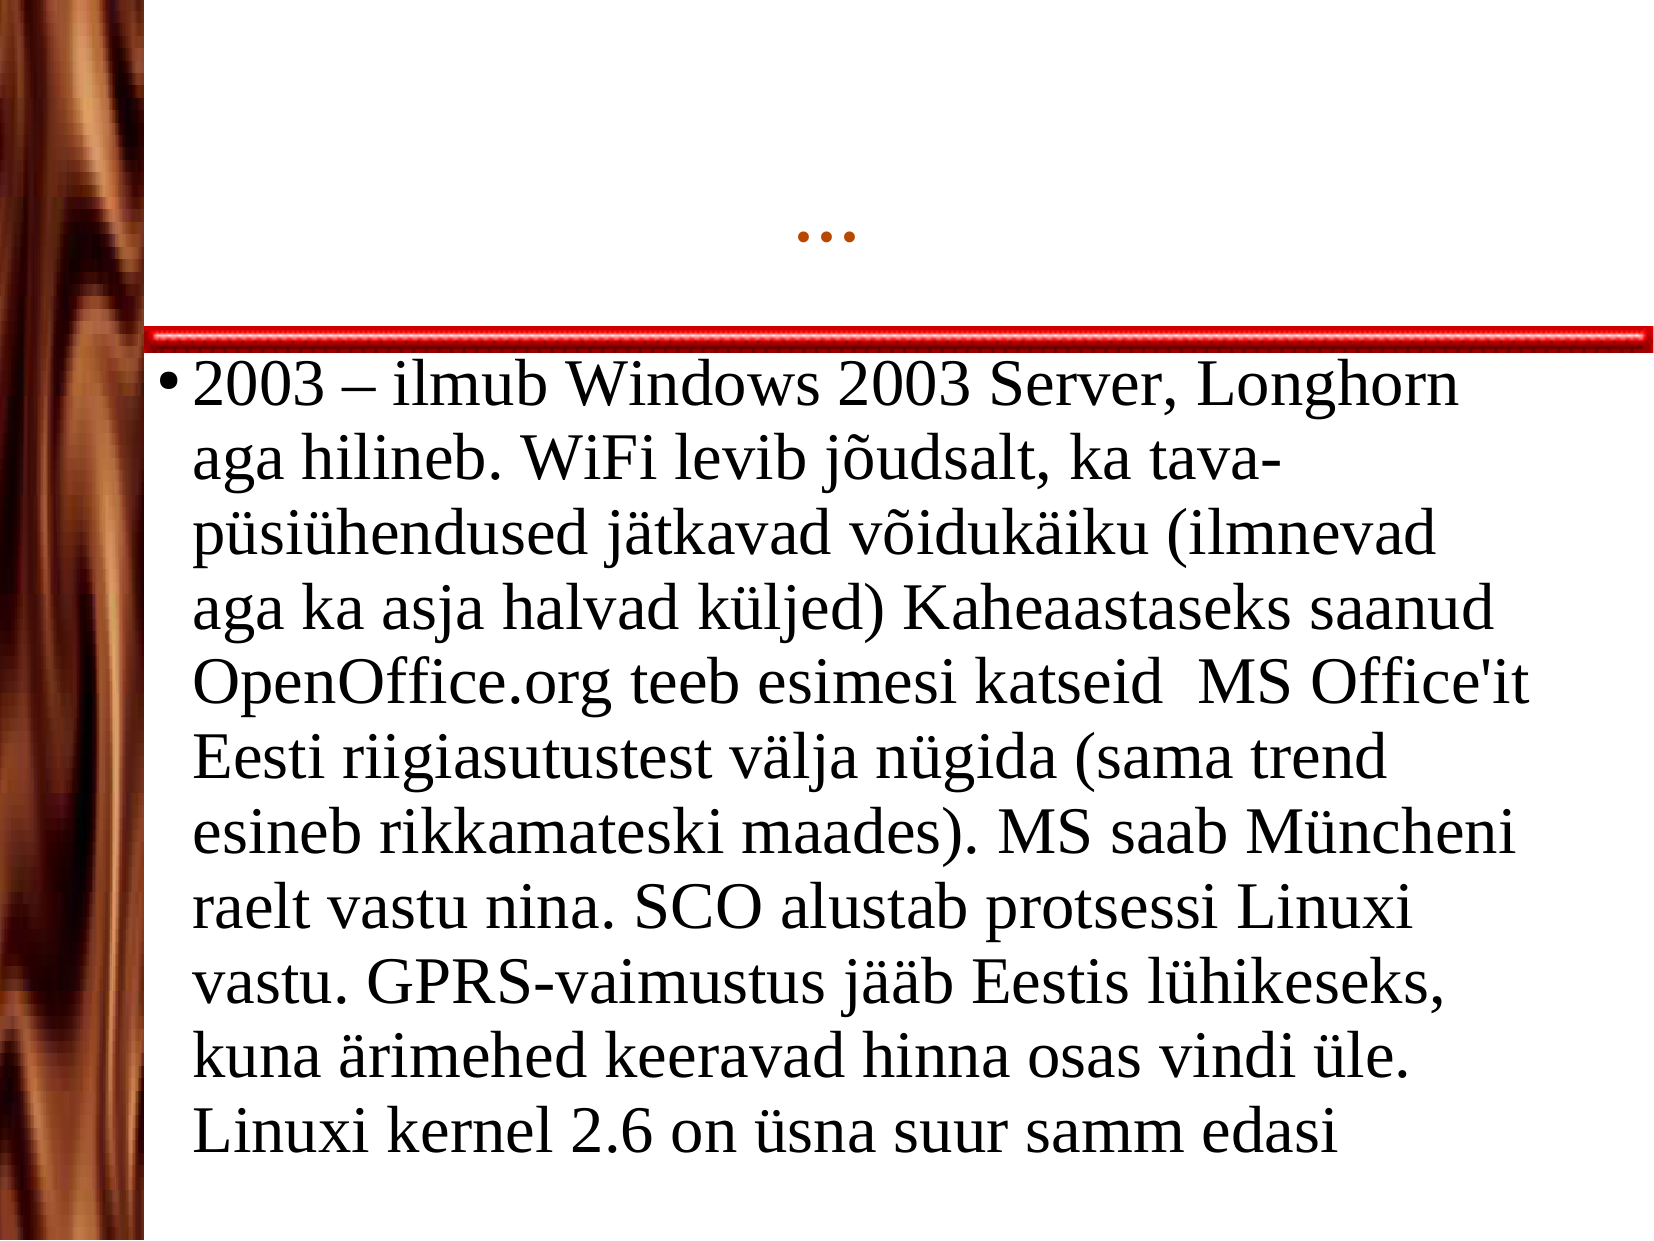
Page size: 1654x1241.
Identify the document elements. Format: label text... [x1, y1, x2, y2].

list 2003 – ilmub Windows 2003 Server, Longhorn aga hilineb. WiFi levib jõudsalt, ka tava-püsiühendused jätkavad võidukäiku (ilmnevad aga ka asja halvad küljed) Kaheaastaseks saanud OpenOffice.org teeb esimesi katseid MS Office'it Eesti riigiasutustest välja nügida (sama trend esineb rikkamateski maades). MS saab Müncheni raelt vastu nina. SCO alustab protsessi Linuxi vastu. GPRS-vaimustus jääb Eestis lühikeseks, kuna ärimehed keeravad hinna osas vindi üle. Linuxi kernel 2.6 on üsna suur samm edasi [121, 344, 1533, 1167]
picture [0, 0, 1654, 1240]
title ... [121, 100, 1533, 312]
